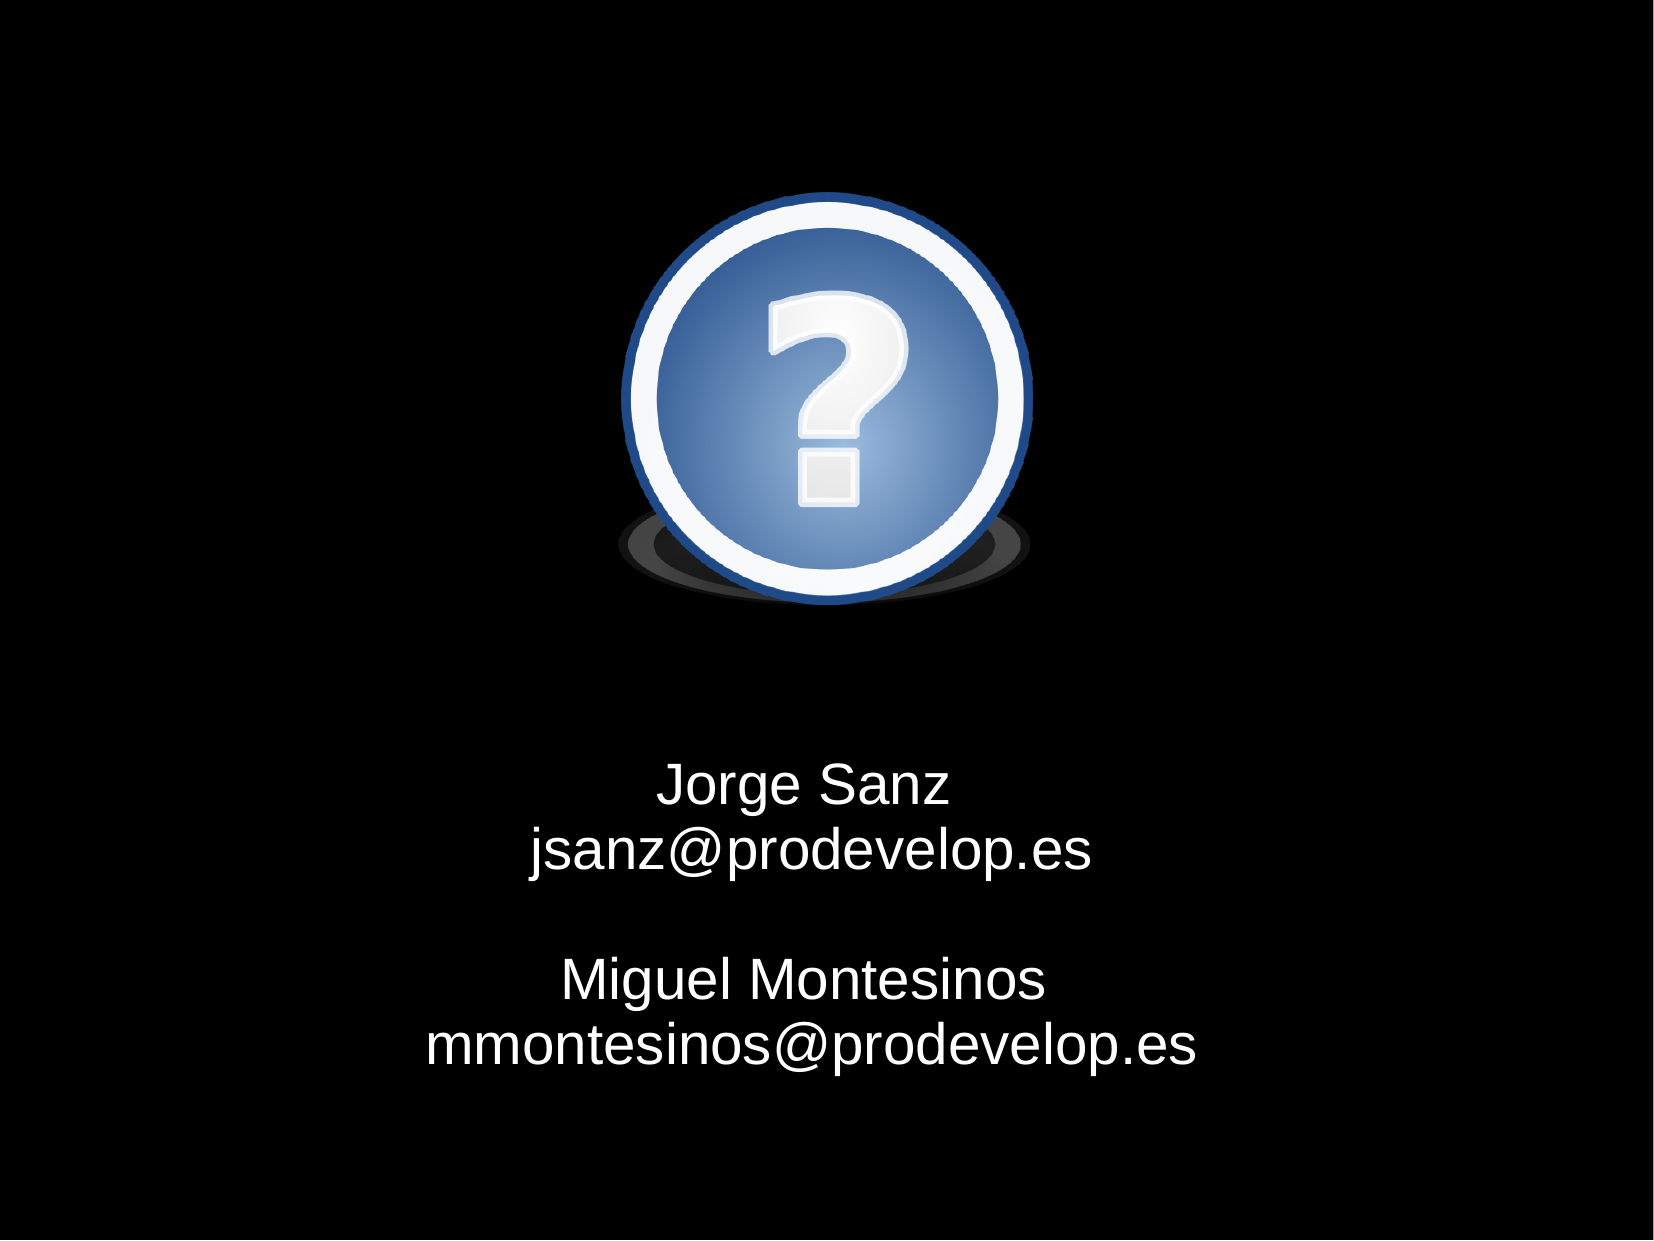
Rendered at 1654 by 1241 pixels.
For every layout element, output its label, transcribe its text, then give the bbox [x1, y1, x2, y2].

text_box Jorge Sanz jsanz@prodevelop.es Miguel Montesinos mmontesinos@prodevelop.es [118, 744, 1506, 1085]
picture [618, 192, 1033, 634]
